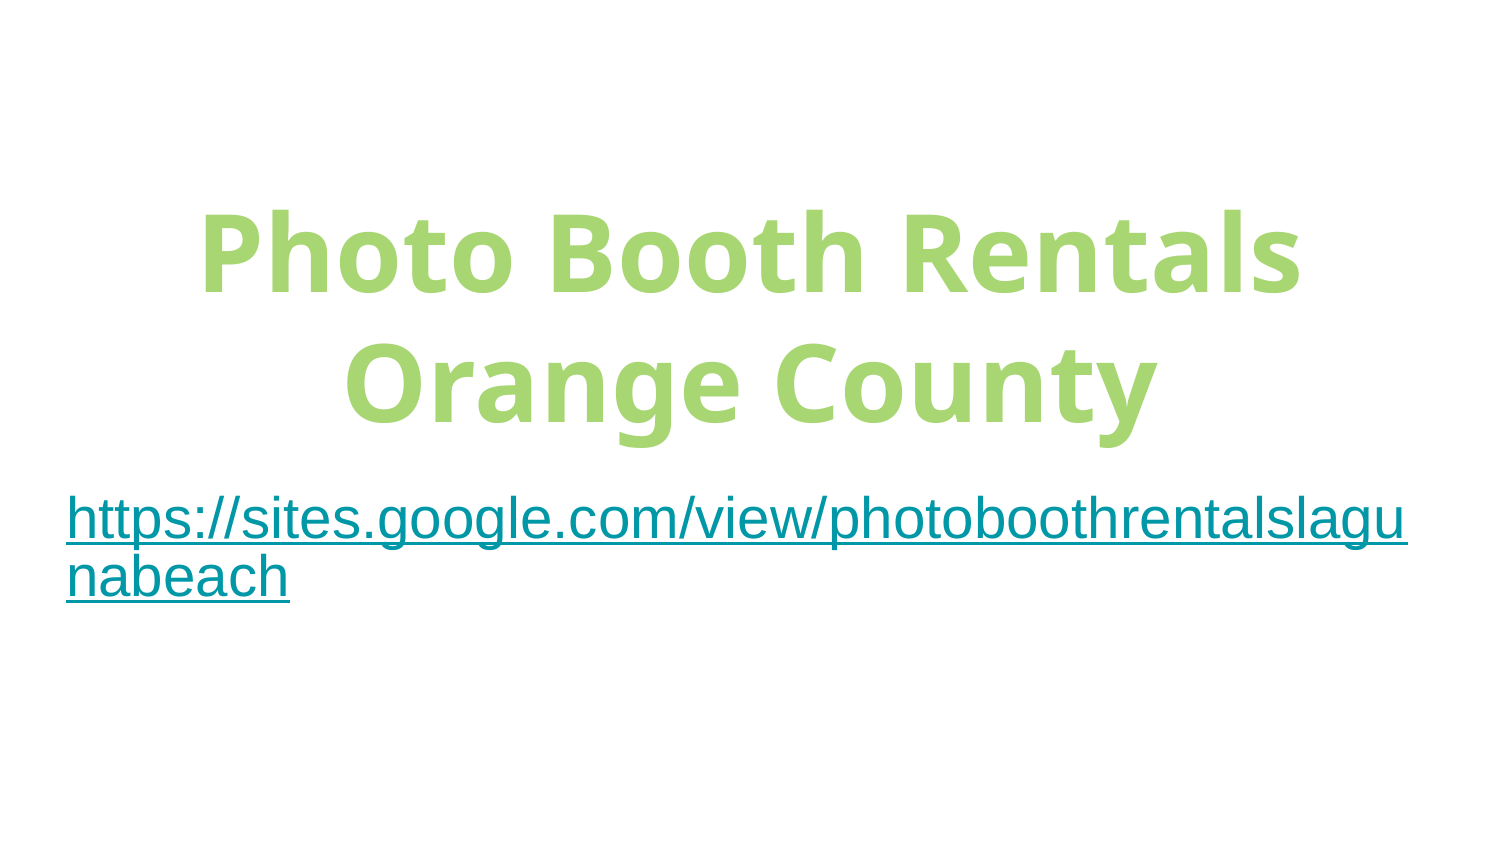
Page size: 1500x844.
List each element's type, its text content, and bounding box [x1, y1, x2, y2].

subtitle https://sites.google.com/view/photoboothrentalslagunabeach [51, 464, 1449, 595]
title Photo Booth Rentals Orange County [51, 122, 1449, 459]
